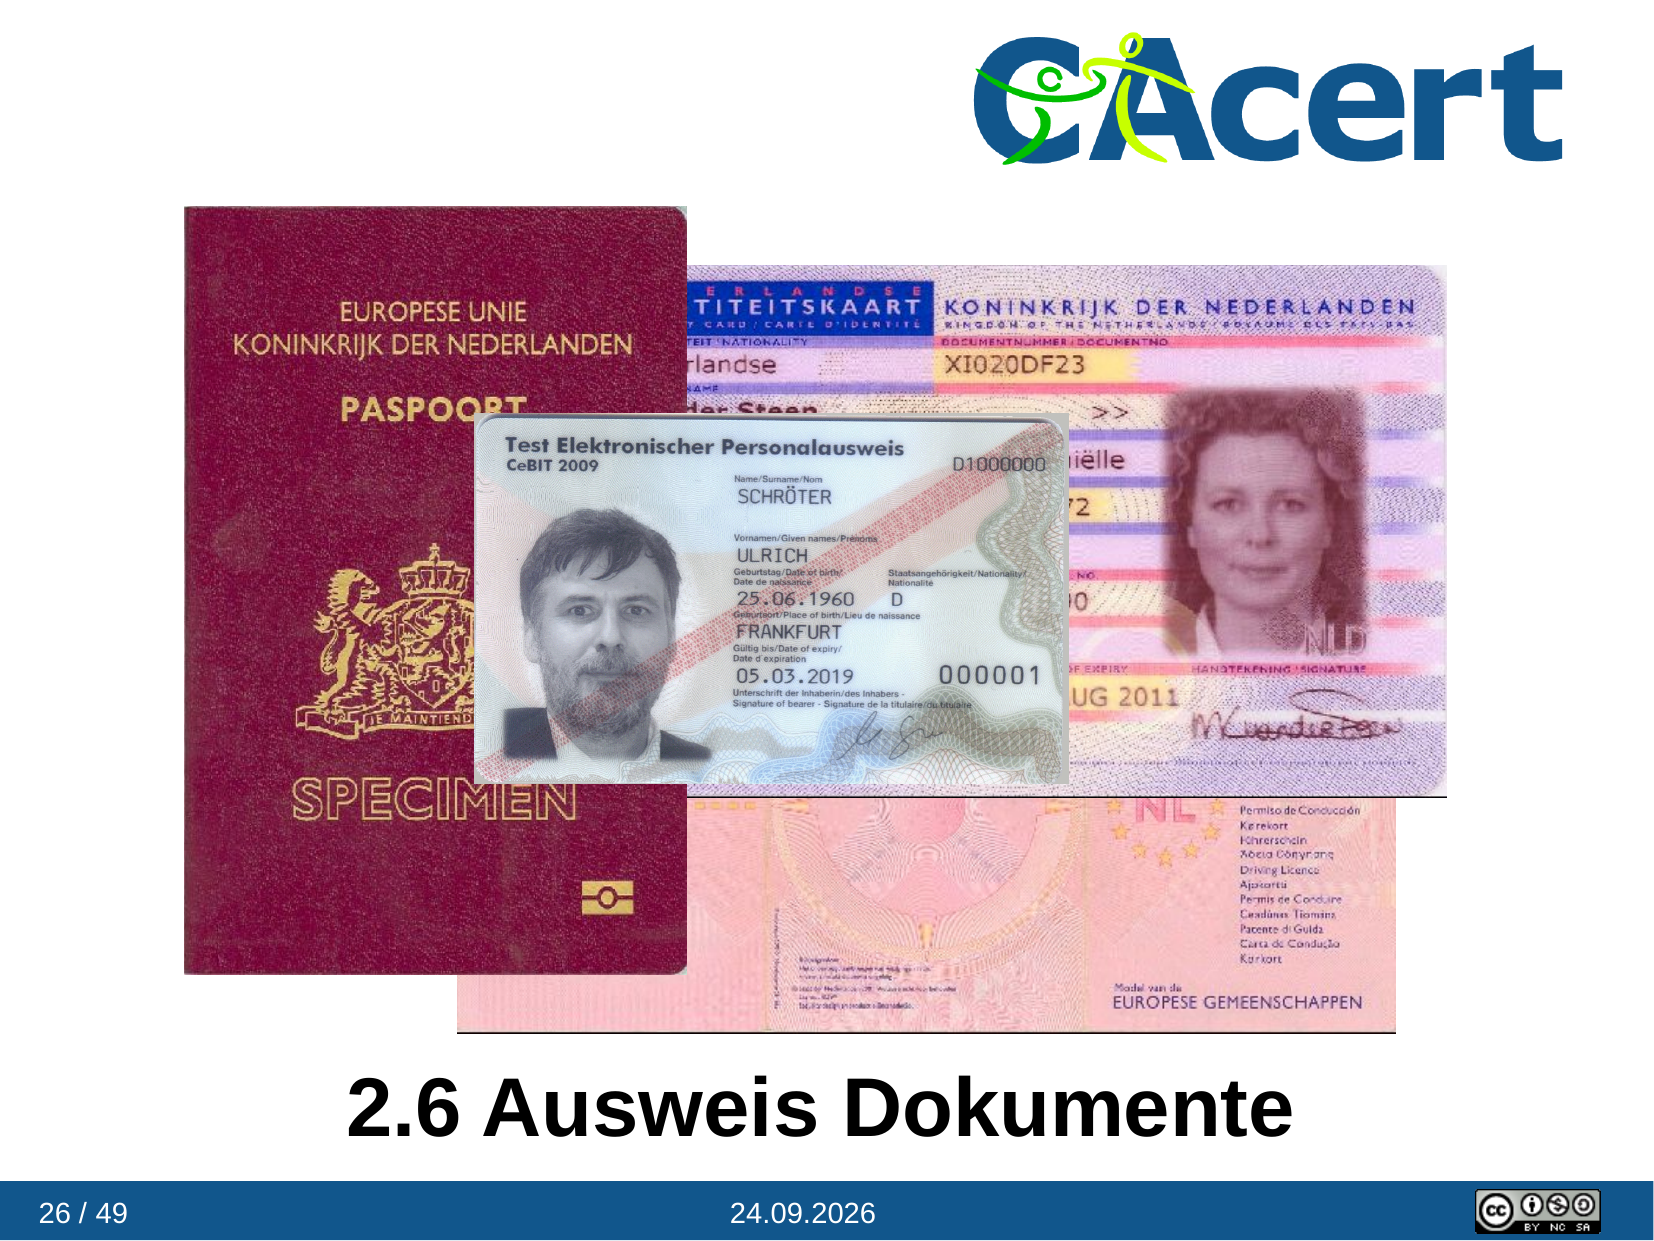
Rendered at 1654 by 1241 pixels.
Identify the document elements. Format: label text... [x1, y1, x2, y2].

picture [1475, 1189, 1601, 1234]
title 2.6 Ausweis Dokumente [76, 1033, 1565, 1182]
picture [184, 206, 1447, 1034]
picture [972, 30, 1564, 166]
